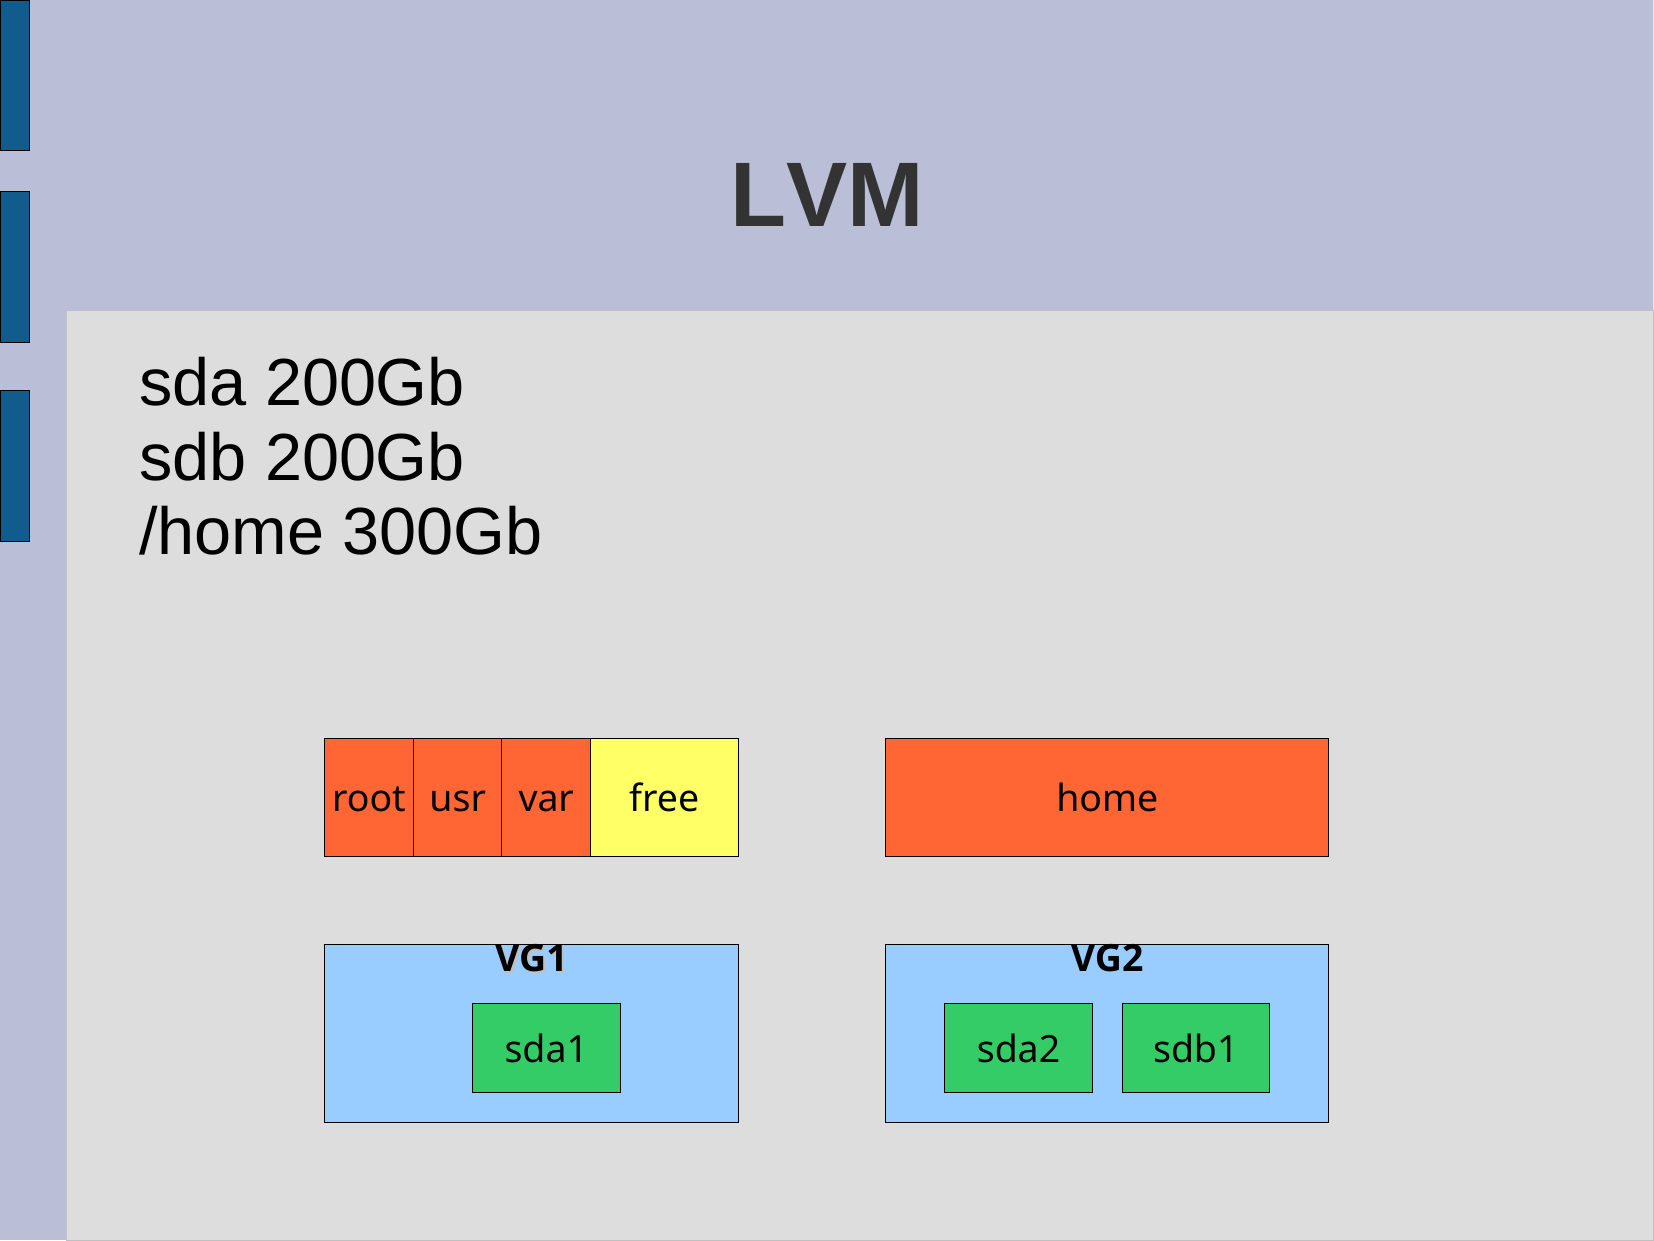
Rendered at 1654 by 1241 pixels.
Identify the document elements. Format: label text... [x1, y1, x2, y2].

list sda 200Gb sdb 200Gb /home 300Gb [121, 344, 1534, 1112]
text_box free [590, 738, 739, 857]
title LVM [121, 91, 1534, 299]
text_box VG2 [885, 1112, 1329, 1123]
text_box VG1 [324, 1112, 739, 1123]
